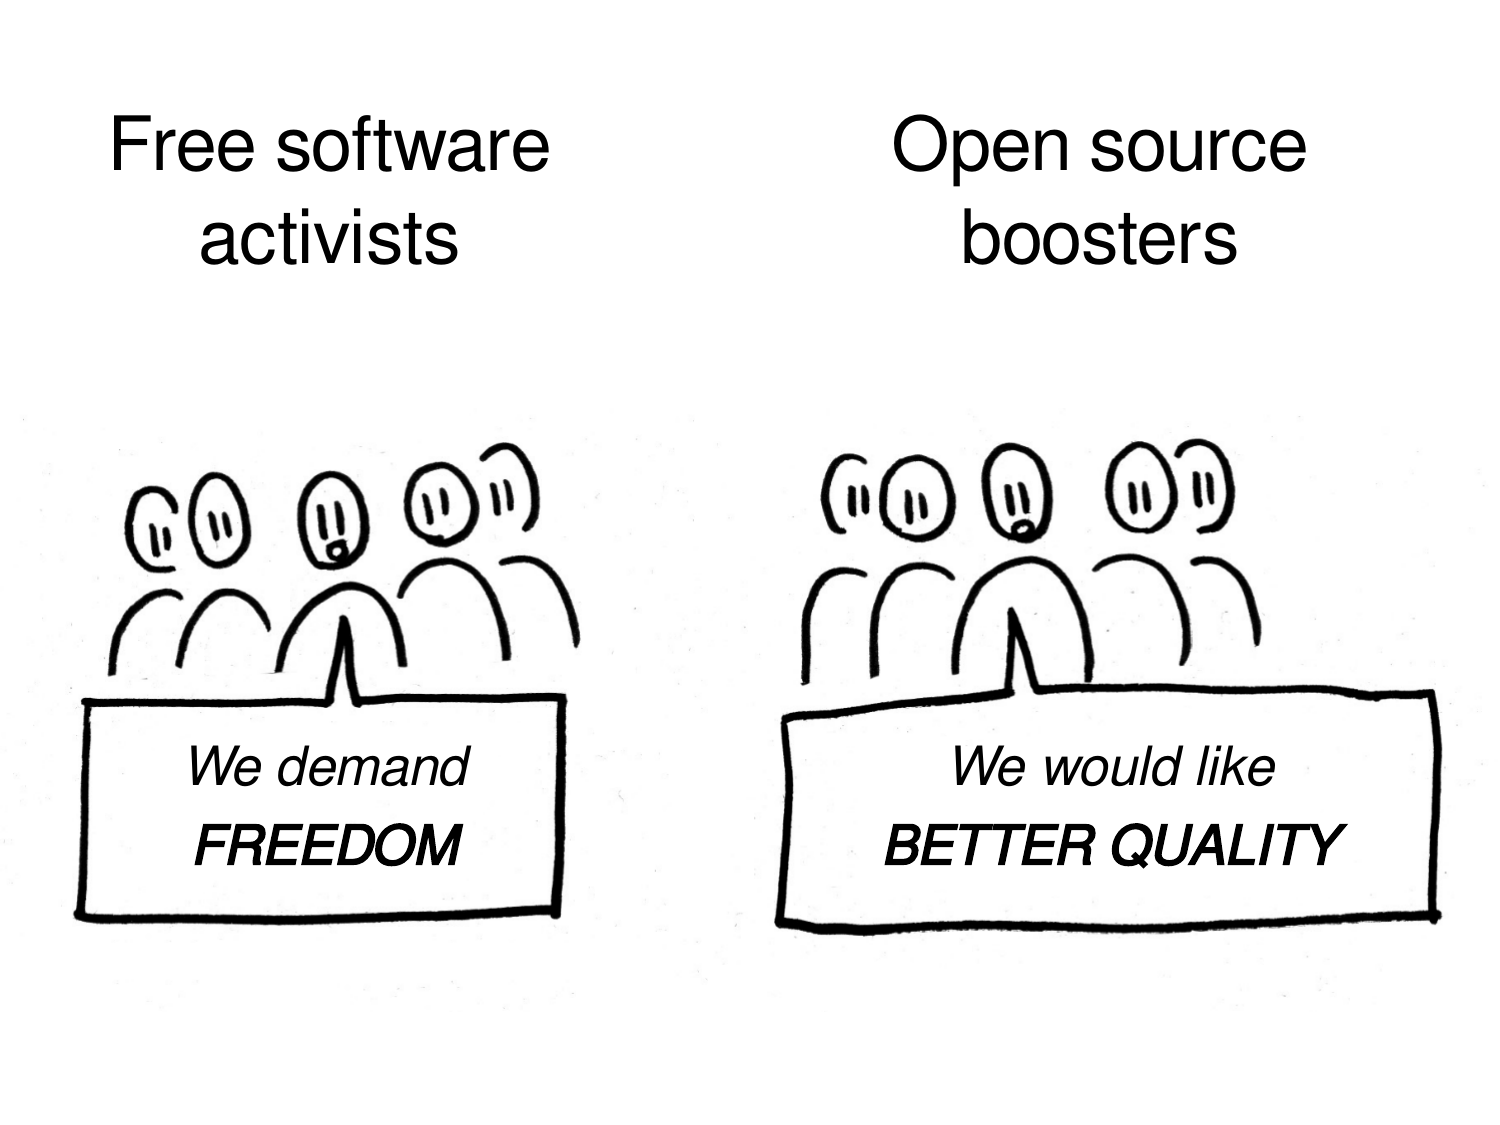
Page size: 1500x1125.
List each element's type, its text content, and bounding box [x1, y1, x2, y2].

text_box We demand FREEDOM [82, 696, 567, 922]
picture [0, 408, 1500, 1012]
text_box We would like BETTER QUALITY [779, 685, 1441, 934]
text_box Open source boosters [744, 93, 1456, 274]
text_box Free software activists [0, 93, 661, 274]
